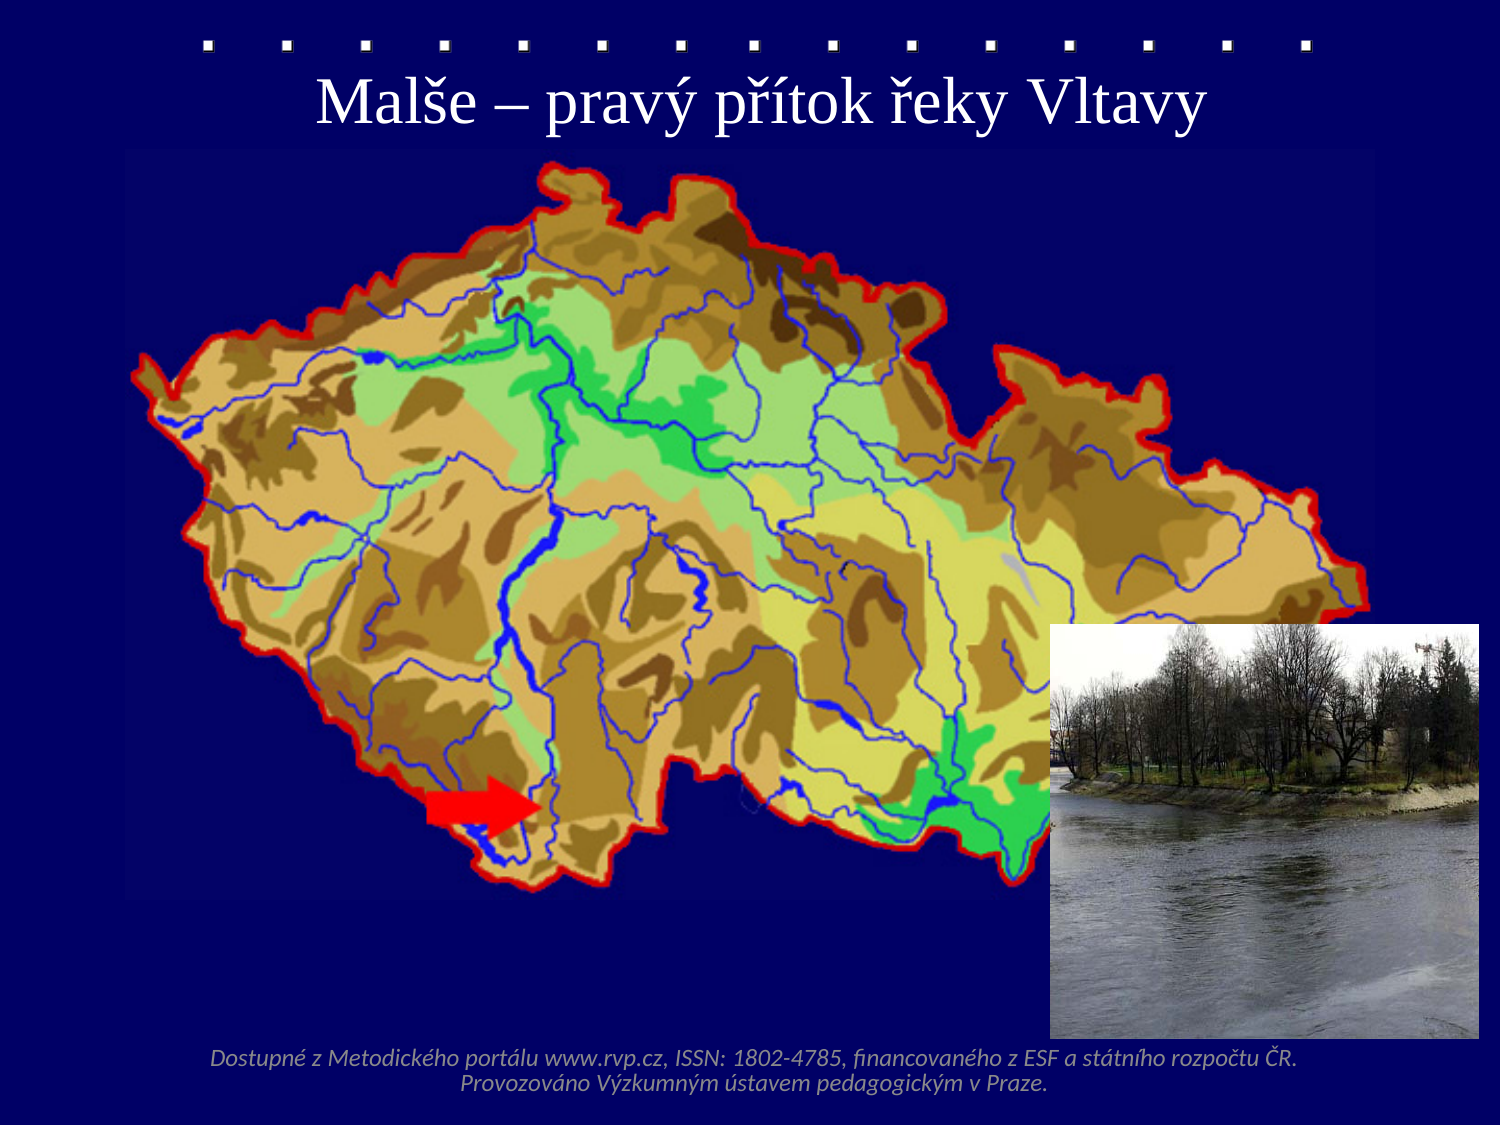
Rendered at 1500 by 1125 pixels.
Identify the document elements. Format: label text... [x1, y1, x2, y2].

text_box Malše – pravý přítok řeky Vltavy [212, 62, 1313, 150]
picture [200, 37, 1326, 57]
picture [125, 149, 1479, 1039]
